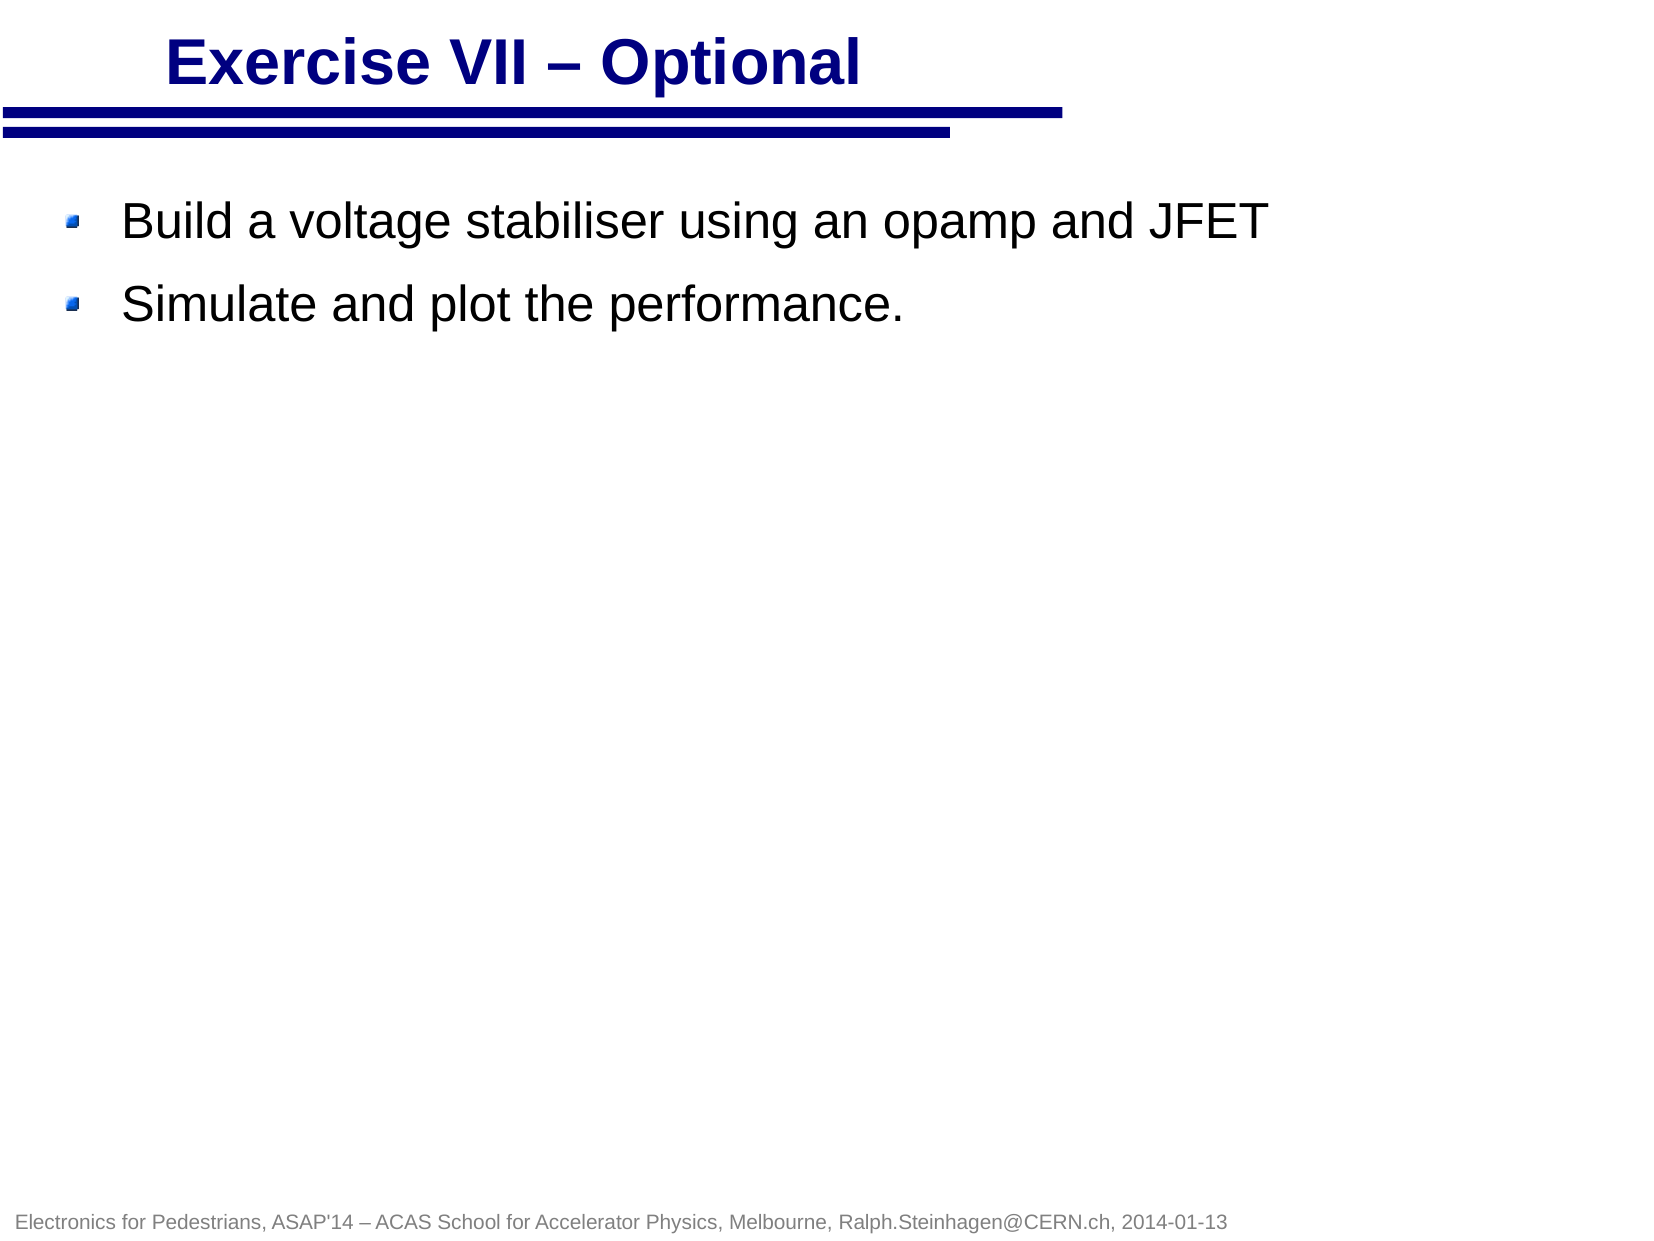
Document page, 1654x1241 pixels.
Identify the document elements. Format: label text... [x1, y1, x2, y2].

list Build a voltage stabiliser using an opamp and JFET Simulate and plot the performance. [65, 192, 1628, 1205]
title Exercise VII – Optional [165, 0, 1323, 124]
